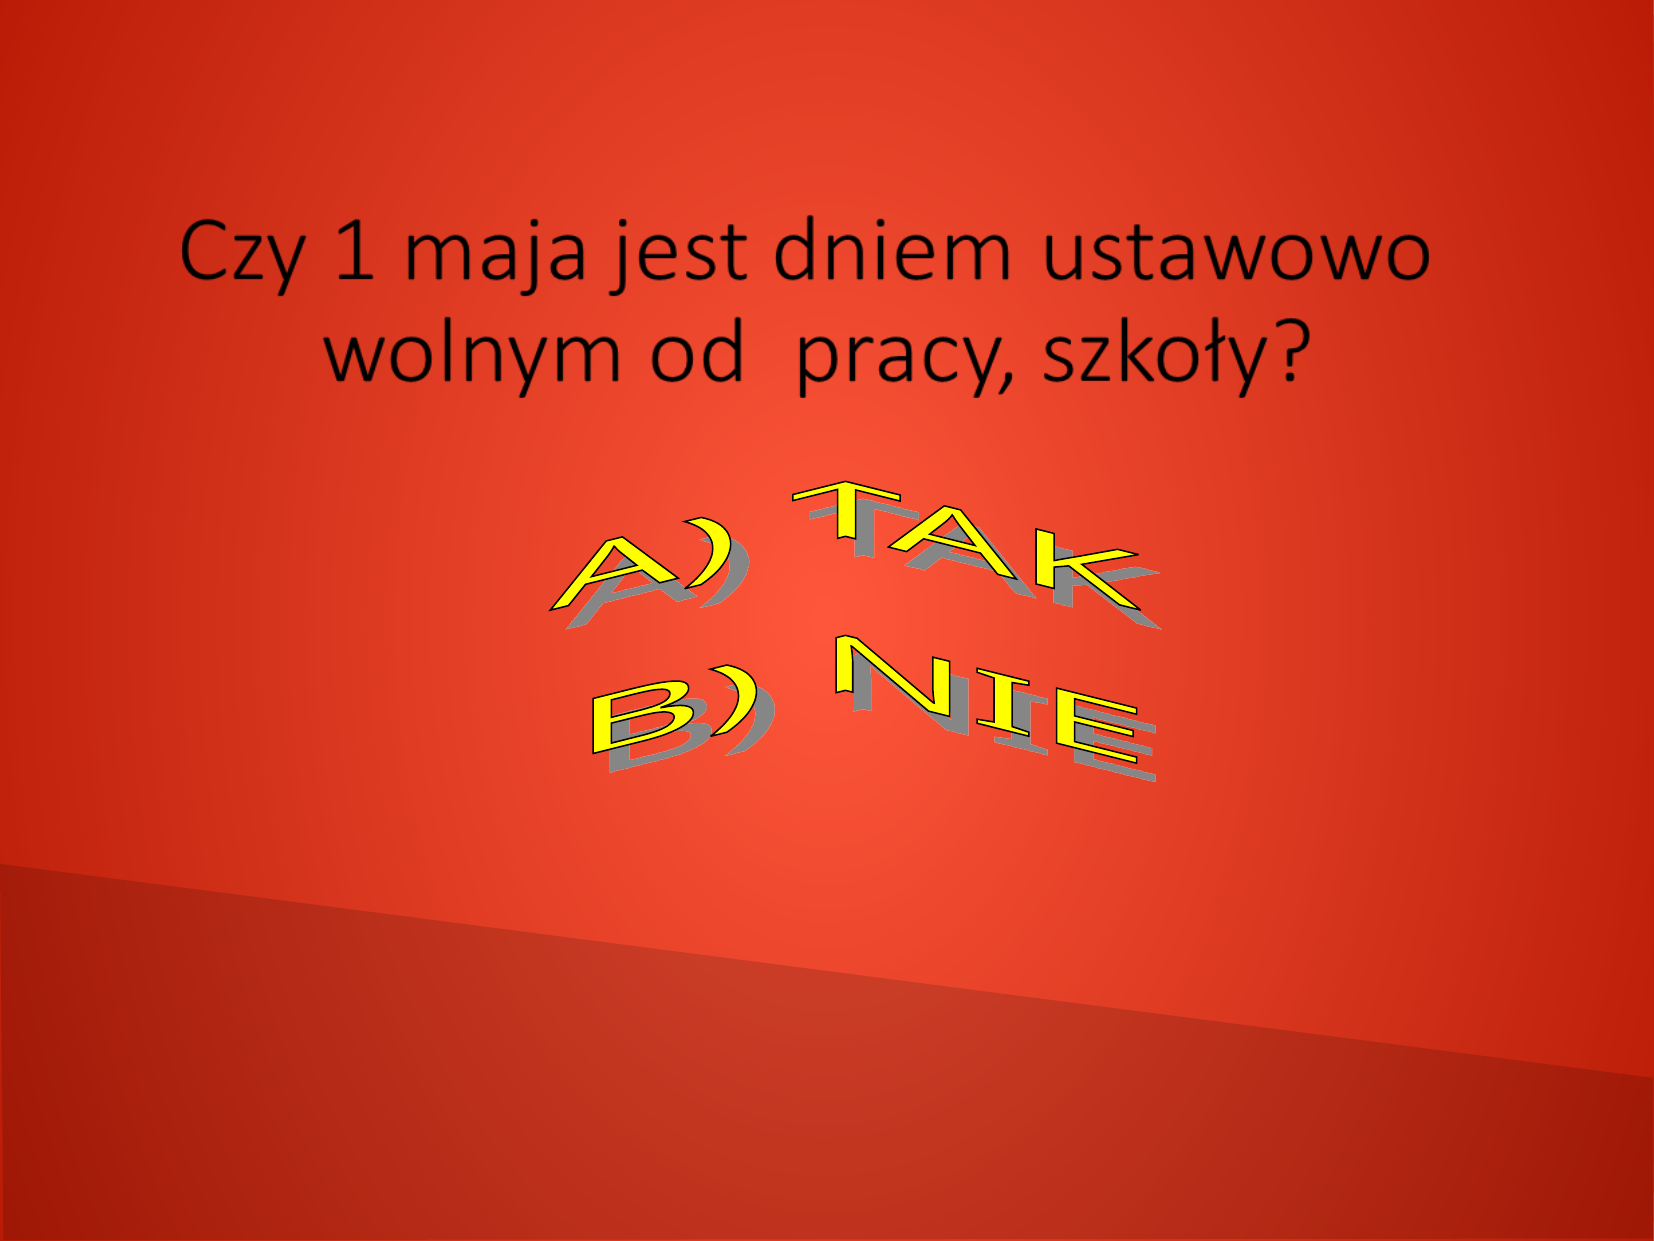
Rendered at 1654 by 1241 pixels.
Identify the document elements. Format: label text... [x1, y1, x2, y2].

text_box A) TAK B) NIE [836, 635, 950, 717]
text_box A) TAK B) NIE [977, 668, 1029, 737]
text_box A) TAK B) NIE [792, 481, 901, 539]
text_box A) TAK B) NIE [1056, 688, 1137, 764]
text_box A) TAK B) NIE [593, 681, 694, 754]
text_box A) TAK B) NIE [550, 536, 679, 611]
text_box A) TAK B) NIE [684, 517, 731, 589]
text_box A) TAK B) NIE [888, 505, 1017, 580]
text_box A) TAK B) NIE [1036, 528, 1141, 611]
text_box A) TAK B) NIE [710, 665, 757, 737]
picture [118, 162, 1491, 461]
